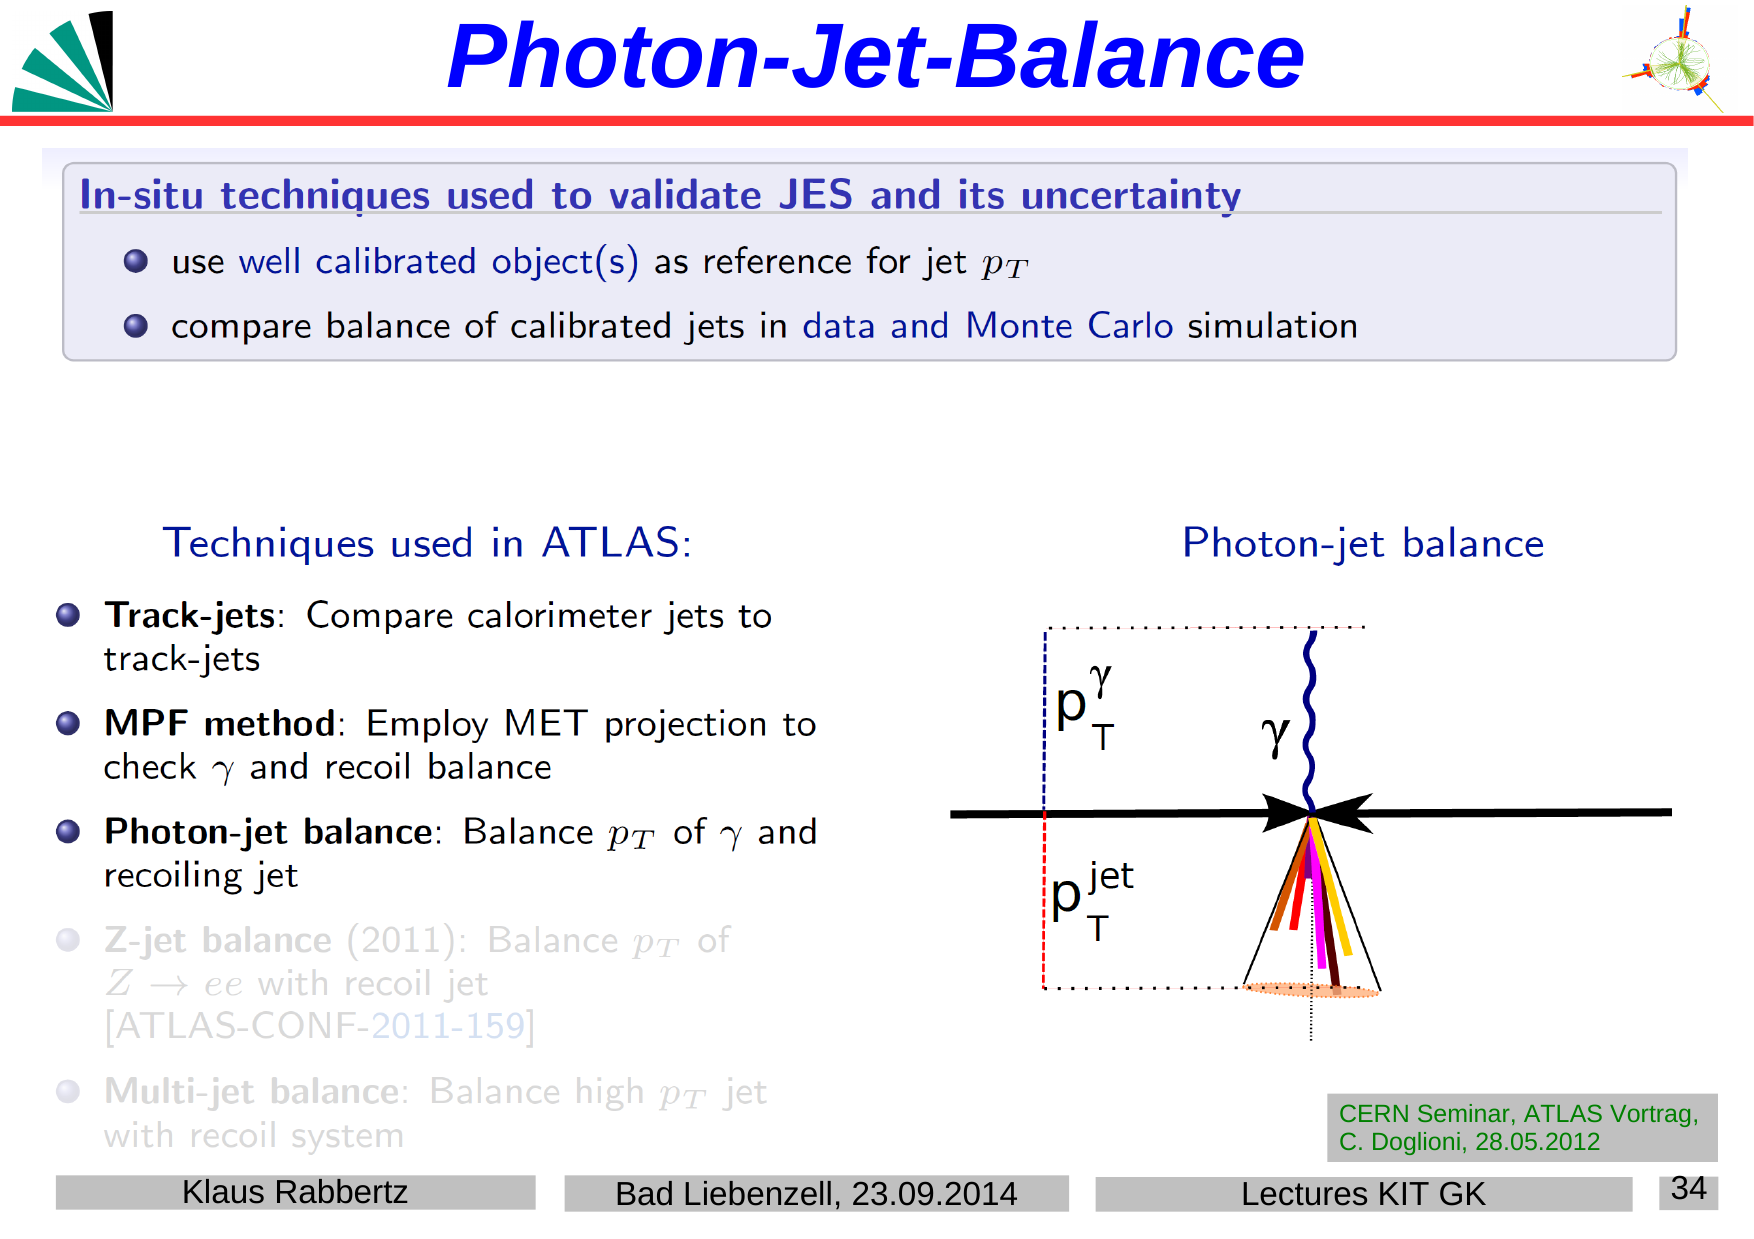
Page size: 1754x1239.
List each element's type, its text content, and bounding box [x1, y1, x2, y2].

picture [42, 148, 1688, 1172]
picture [12, 11, 113, 113]
picture [1622, 5, 1738, 113]
title Photon-Jet-Balance [153, 0, 1600, 113]
text_box CERN Seminar, ATLAS Vortrag, C. Doglioni, 28.05.2012 [1327, 1093, 1718, 1162]
